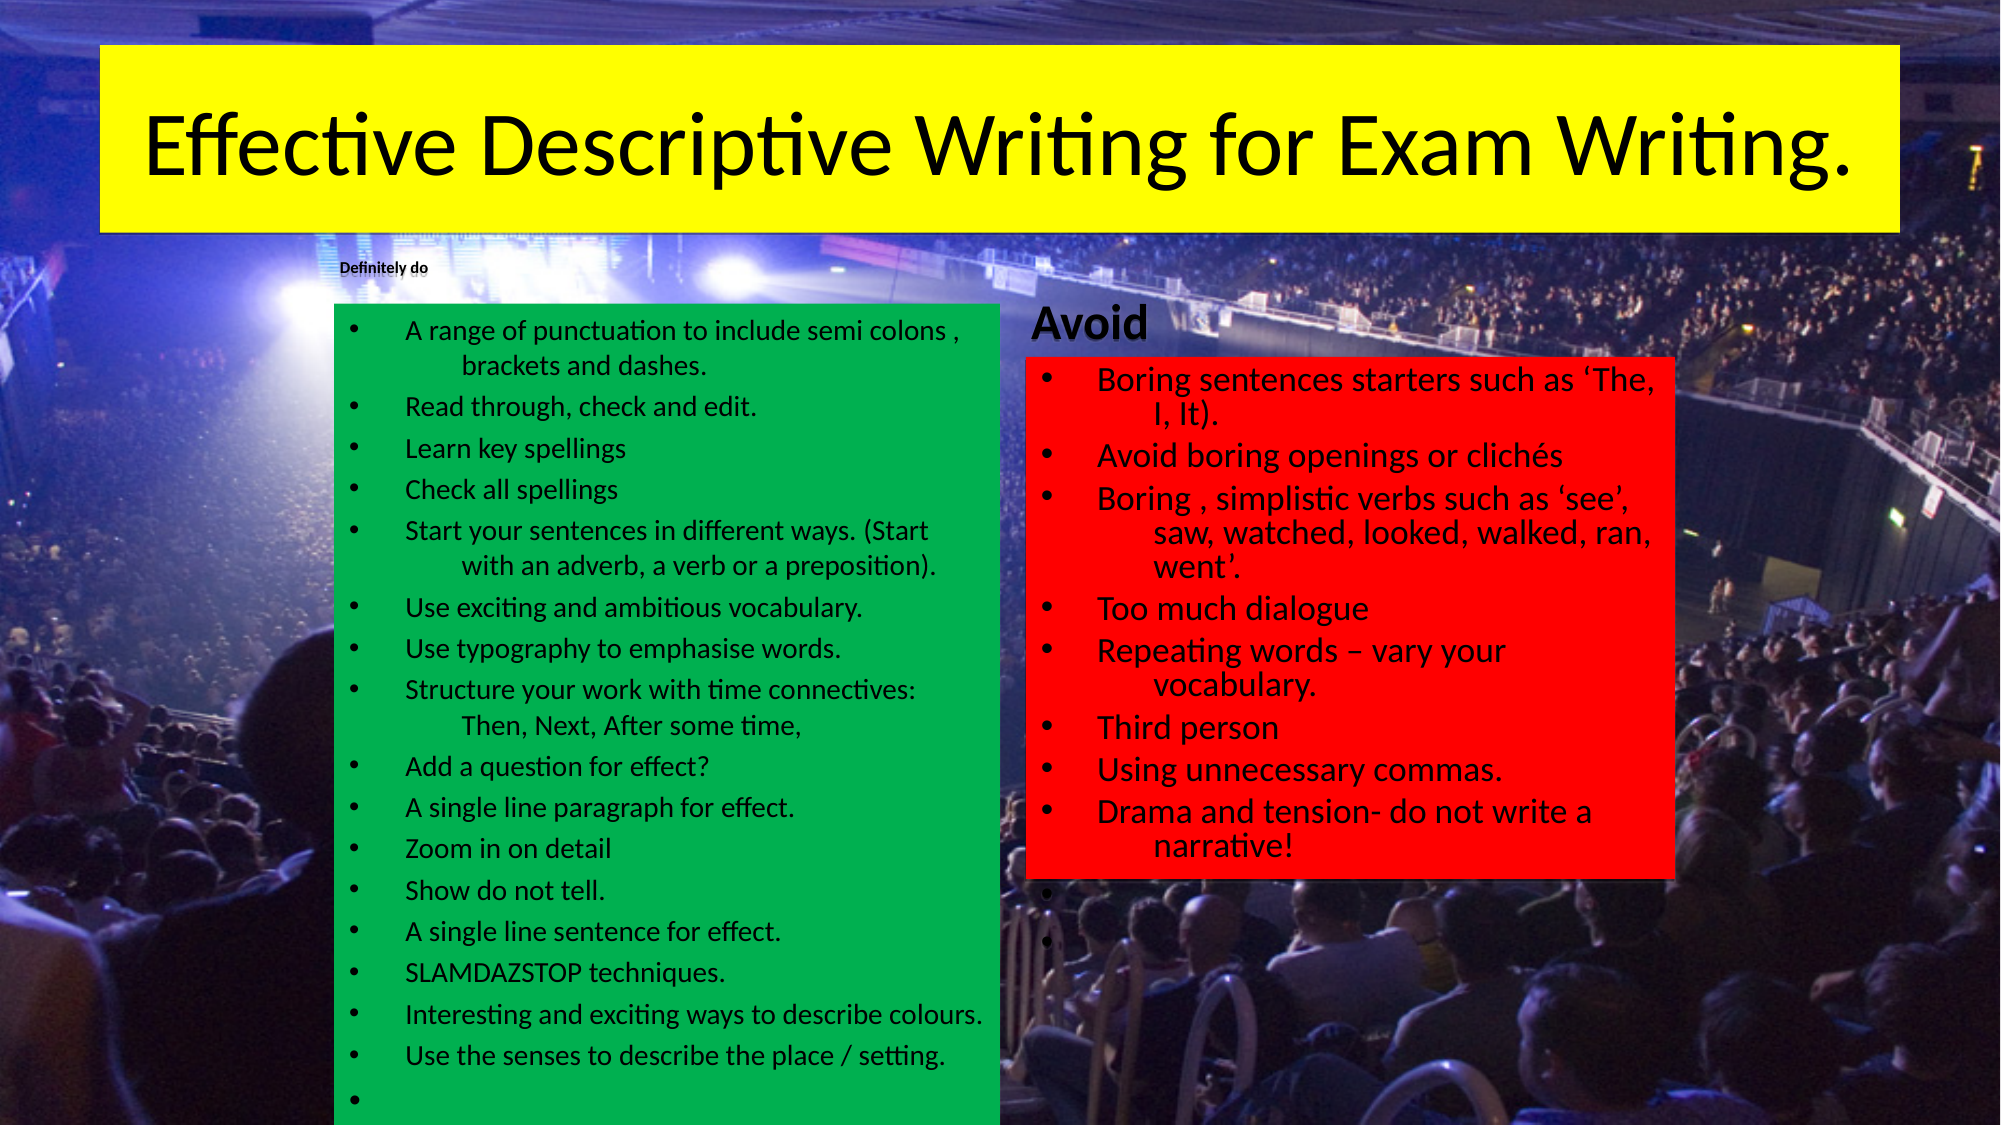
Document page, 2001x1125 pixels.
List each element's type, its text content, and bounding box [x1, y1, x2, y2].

list Definitely do [324, 251, 988, 285]
list Boring sentences starters such as ‘The, I, It). Avoid boring openings or clichés Boring , simplistic verbs such as ‘see’, saw, watched, looked, walked, ran, went’. Too much dialogue Repeating words – vary your vocabulary. Third person Using unnecessary commas. Drama and tension- do not write a narrative! [1025, 356, 1675, 879]
list Avoid [1015, 251, 1901, 357]
title Effective Descriptive Writing for Exam Writing. [99, 45, 1900, 233]
list A range of punctuation to include semi colons , brackets and dashes. Read through, check and edit. Learn key spellings Check all spellings Start your sentences in different ways. (Start with an adverb, a verb or a preposition). Use exciting and ambitious vocabulary. Use typography to emphasise words. Structure your work with time connectives: Then, Next, After some time, Add a question for effect? A single line paragraph for effect. Zoom in on detail Show do not tell. A single line sentence for effect. SLAMDAZSTOP techniques. Interesting and exciting ways to describe colours. Use the senses to describe the place / setting. [334, 303, 1000, 1125]
